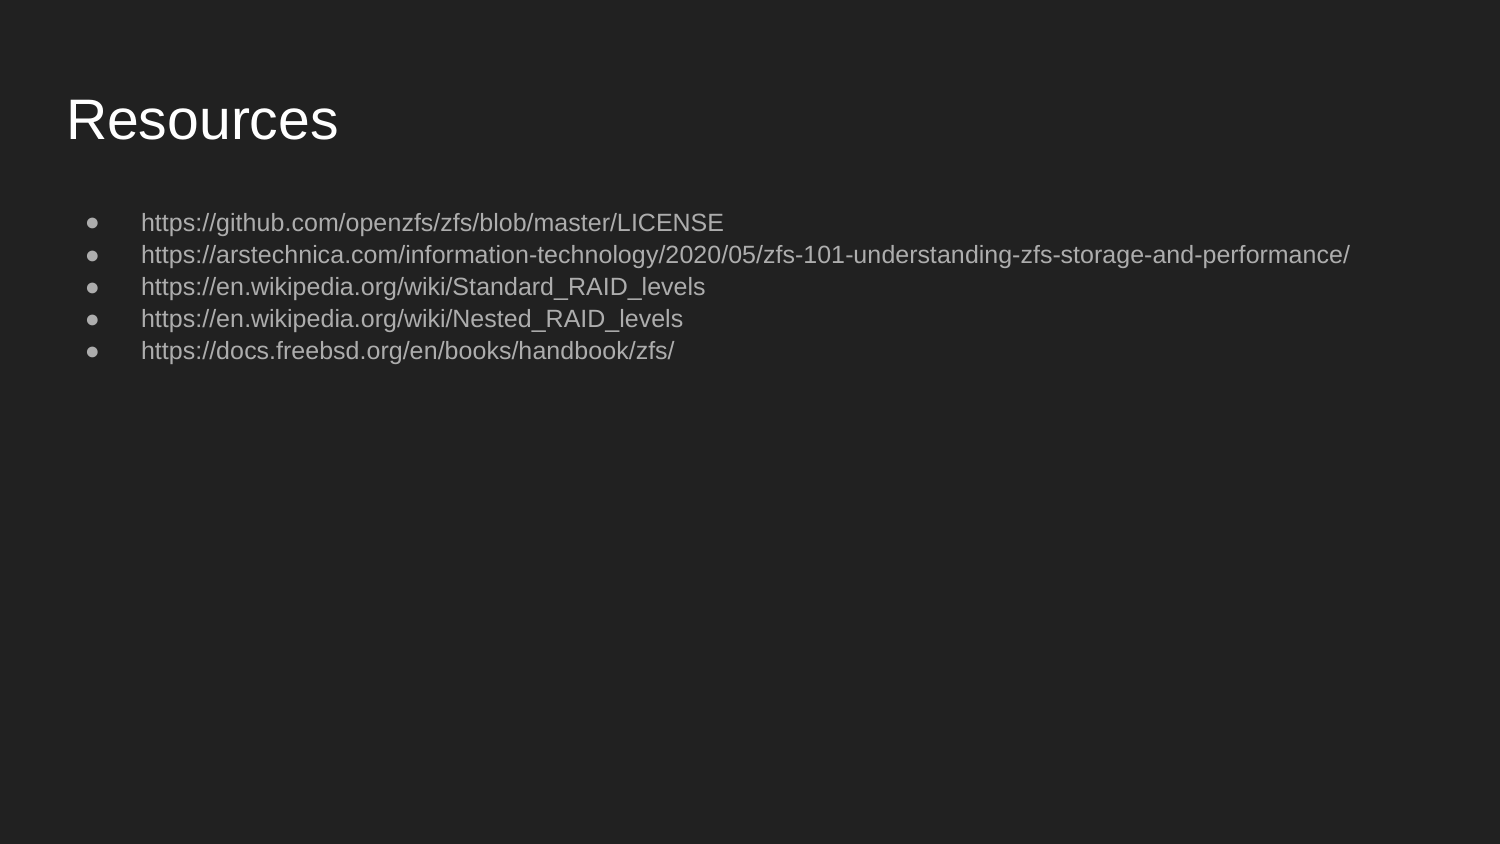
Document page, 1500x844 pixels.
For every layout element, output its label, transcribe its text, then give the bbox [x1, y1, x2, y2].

title Resources [51, 72, 1449, 167]
list https://github.com/openzfs/zfs/blob/master/LICENSE https://arstechnica.com/information-technology/2020/05/zfs-101-understanding-zfs-storage-and-performance/ https://en.wikipedia.org/wiki/Standard_RAID_levels https://en.wikipedia.org/wiki/Nested_RAID_levels https://docs.freebsd.org/en/books/handbook/zfs/ [51, 189, 1449, 750]
